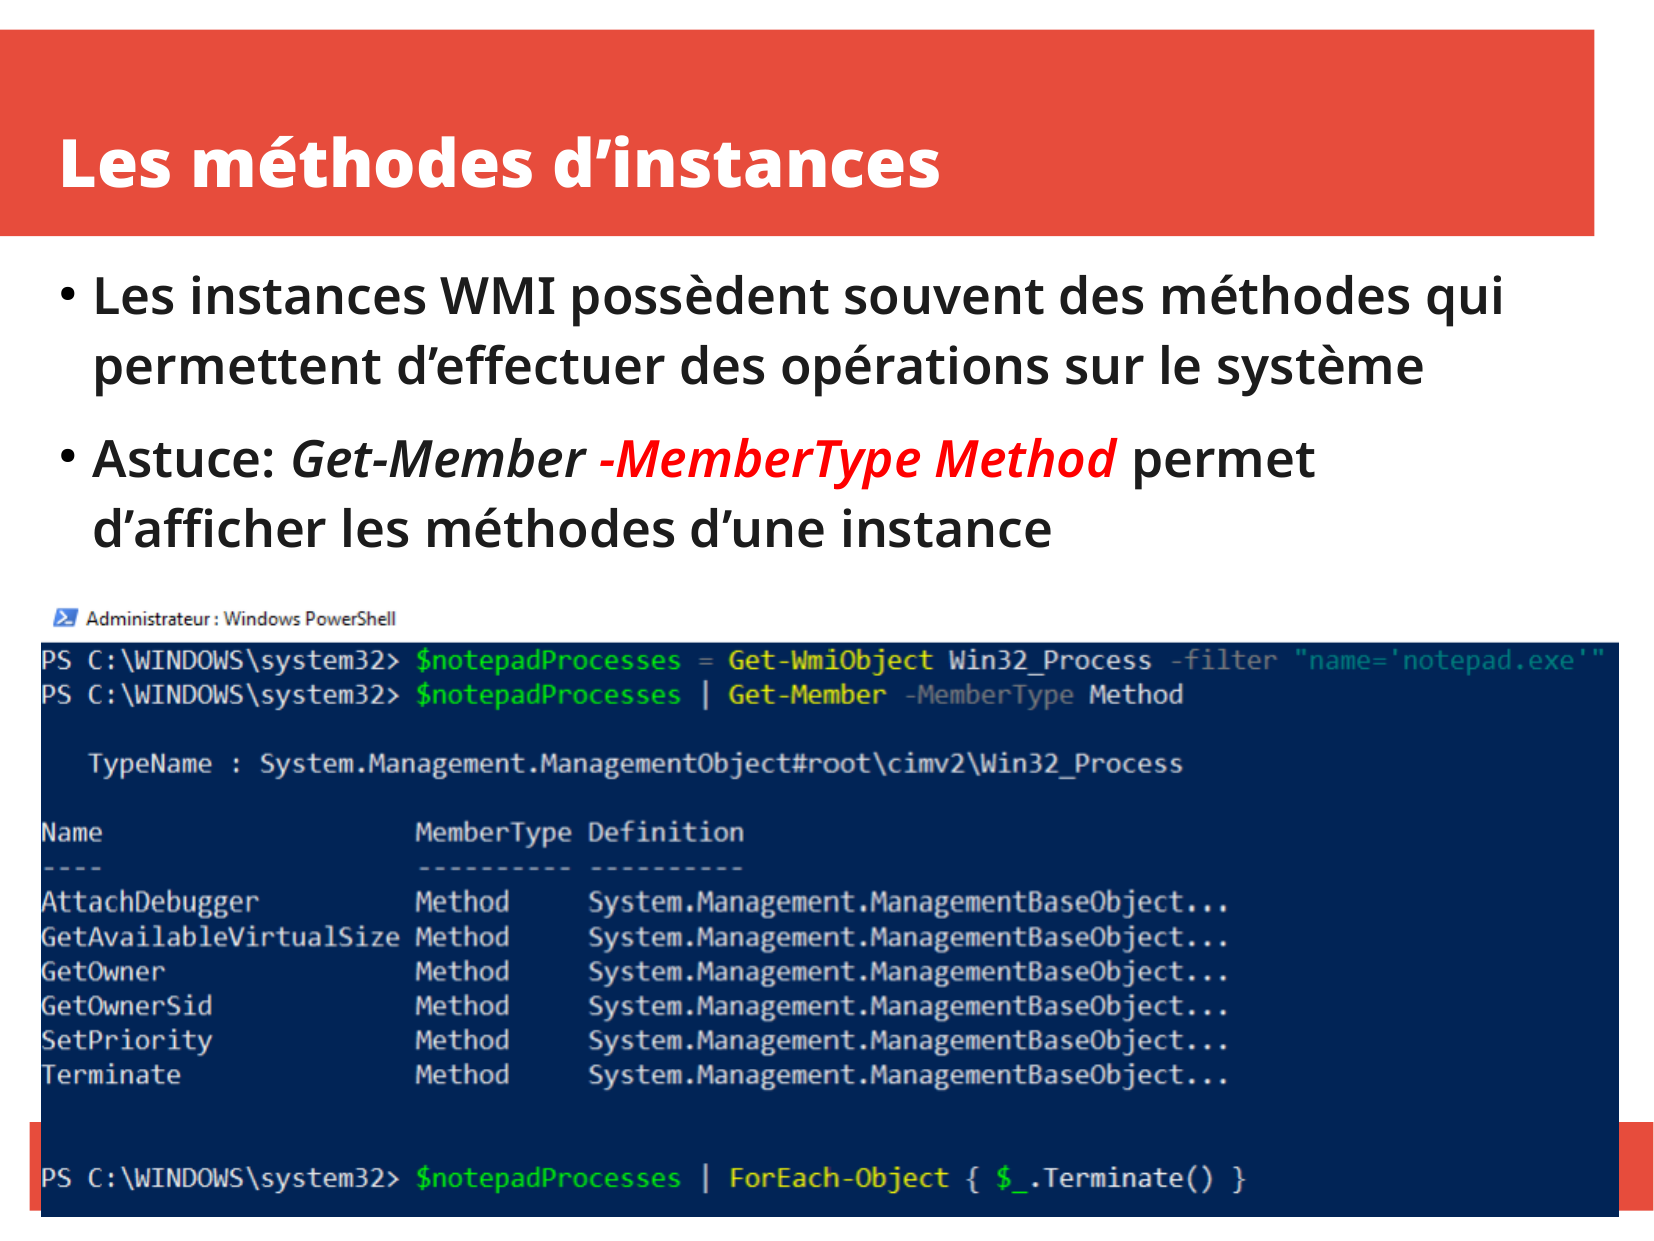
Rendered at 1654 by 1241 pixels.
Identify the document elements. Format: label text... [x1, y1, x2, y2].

picture [41, 599, 1619, 1217]
list Les instances WMI possèdent souvent des méthodes qui permettent d’effectuer des opérations sur le système Astuce: Get-Member -MemberType Method permet d’afficher les méthodes d’une instance [59, 259, 1565, 567]
title Les méthodes d’instances [59, 59, 1595, 207]
